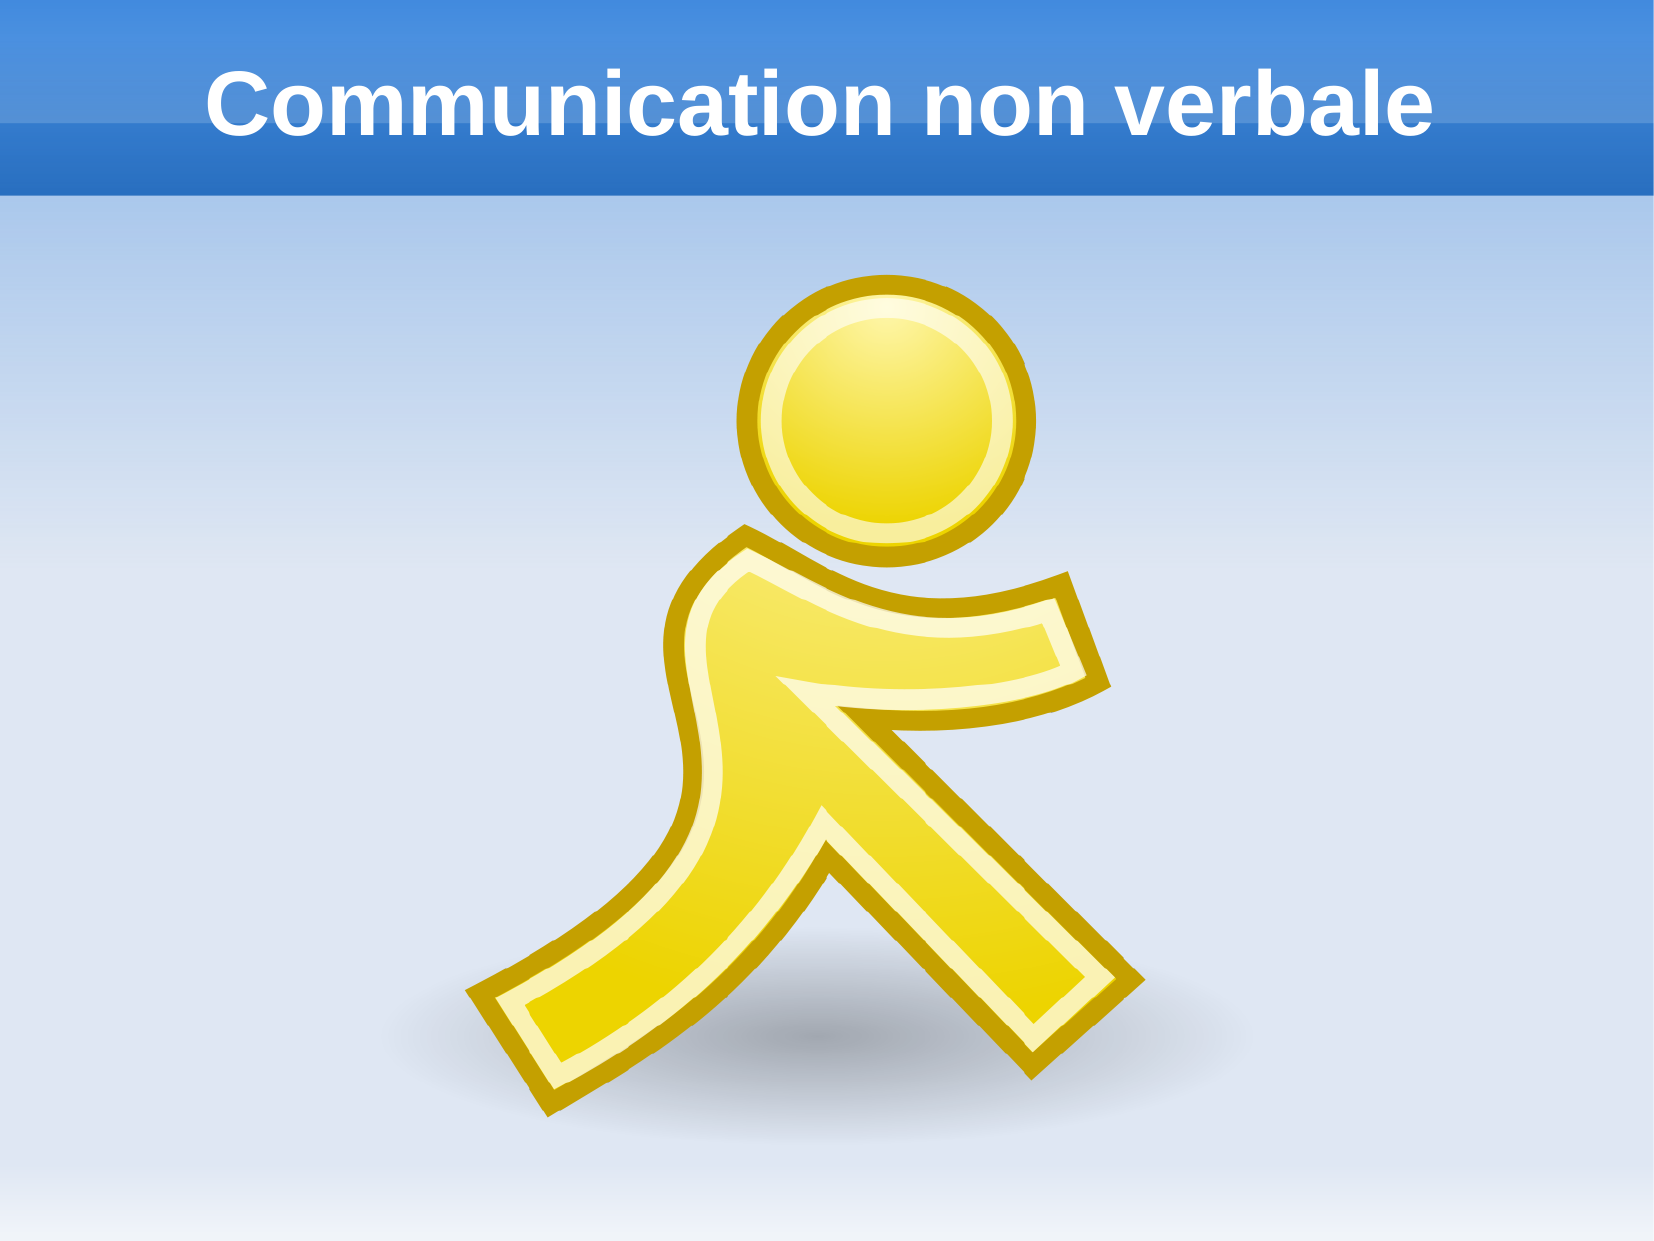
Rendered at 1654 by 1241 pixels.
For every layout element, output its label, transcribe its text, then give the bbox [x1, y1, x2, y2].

picture [0, 0, 1654, 1241]
title Communication non verbale [76, 0, 1565, 208]
